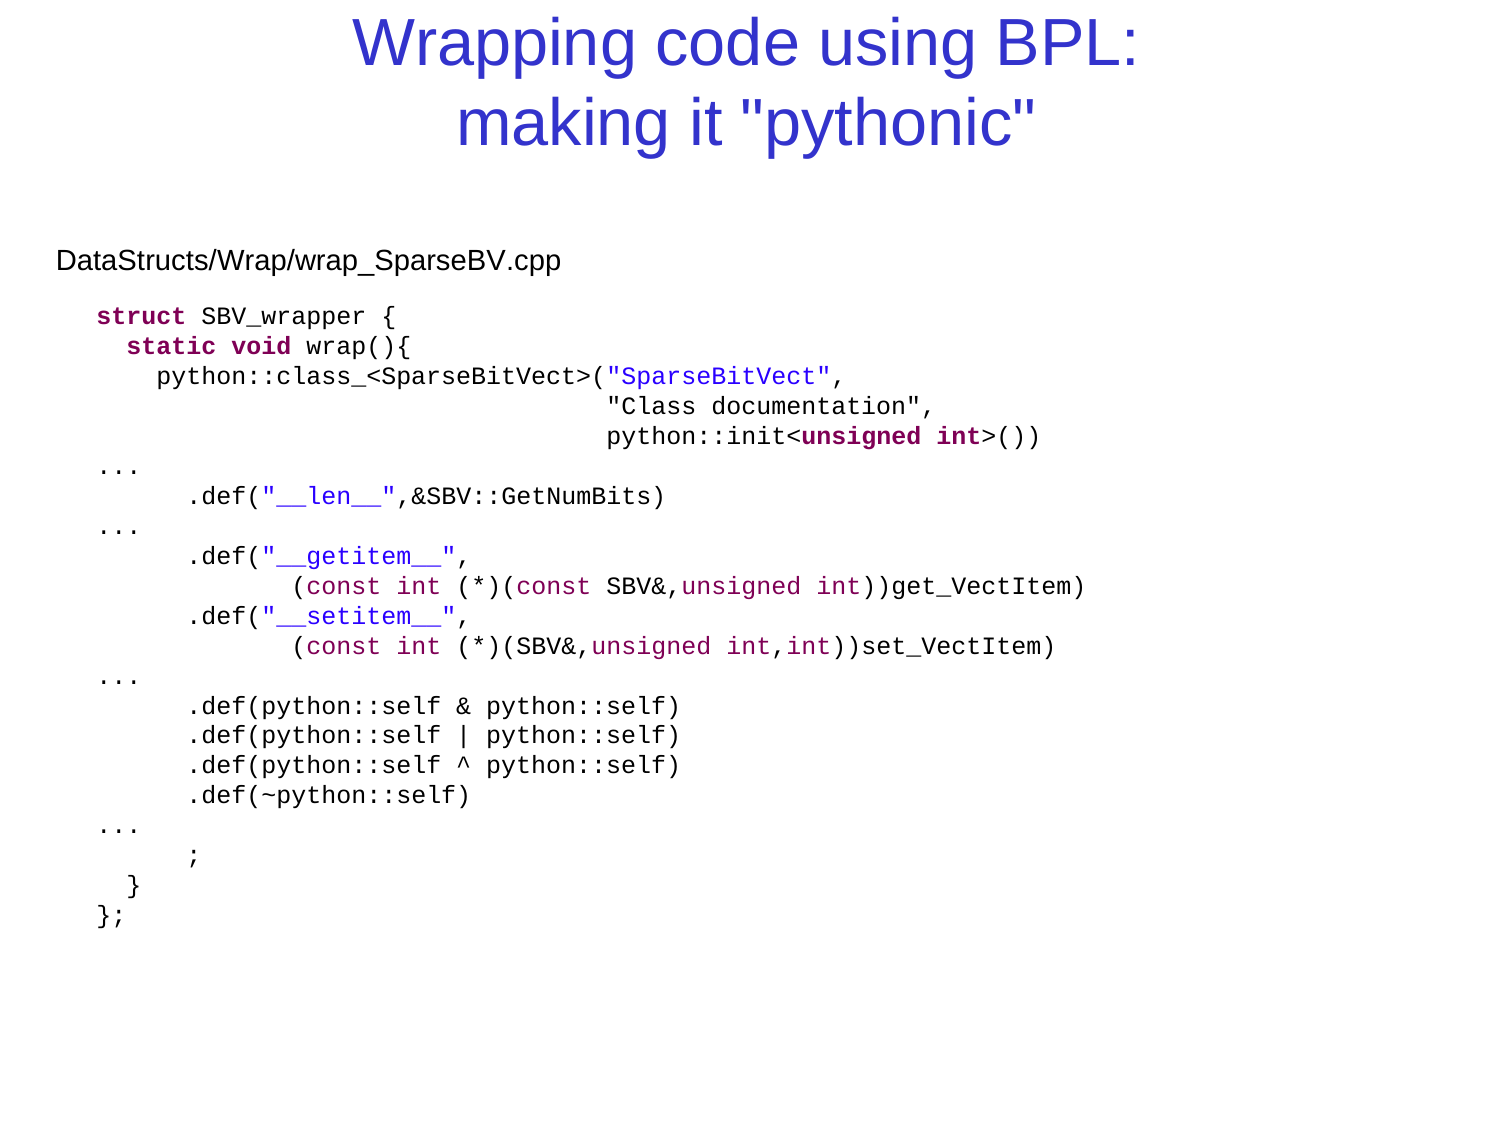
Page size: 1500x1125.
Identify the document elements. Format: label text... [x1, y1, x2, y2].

text_box struct SBV_wrapper { static void wrap(){ python::class_<SparseBitVect>("SparseBitVect", "Class documentation", python::init<unsigned int>()) ... .def("__len__",&SBV::GetNumBits) ... .def("__getitem__", (const int (*)(const SBV&,unsigned int))get_VectItem) .def("__setitem__", (const int (*)(SBV&,unsigned int,int))set_VectItem) ... .def(python::self & python::self) .def(python::self | python::self) .def(python::self ^ python::self) .def(~python::self) ... ; } }; [81, 292, 1445, 937]
title Wrapping code using BPL: making it "pythonic" [77, 0, 1416, 167]
text_box DataStructs/Wrap/wrap_SparseBV.cpp [41, 233, 578, 284]
